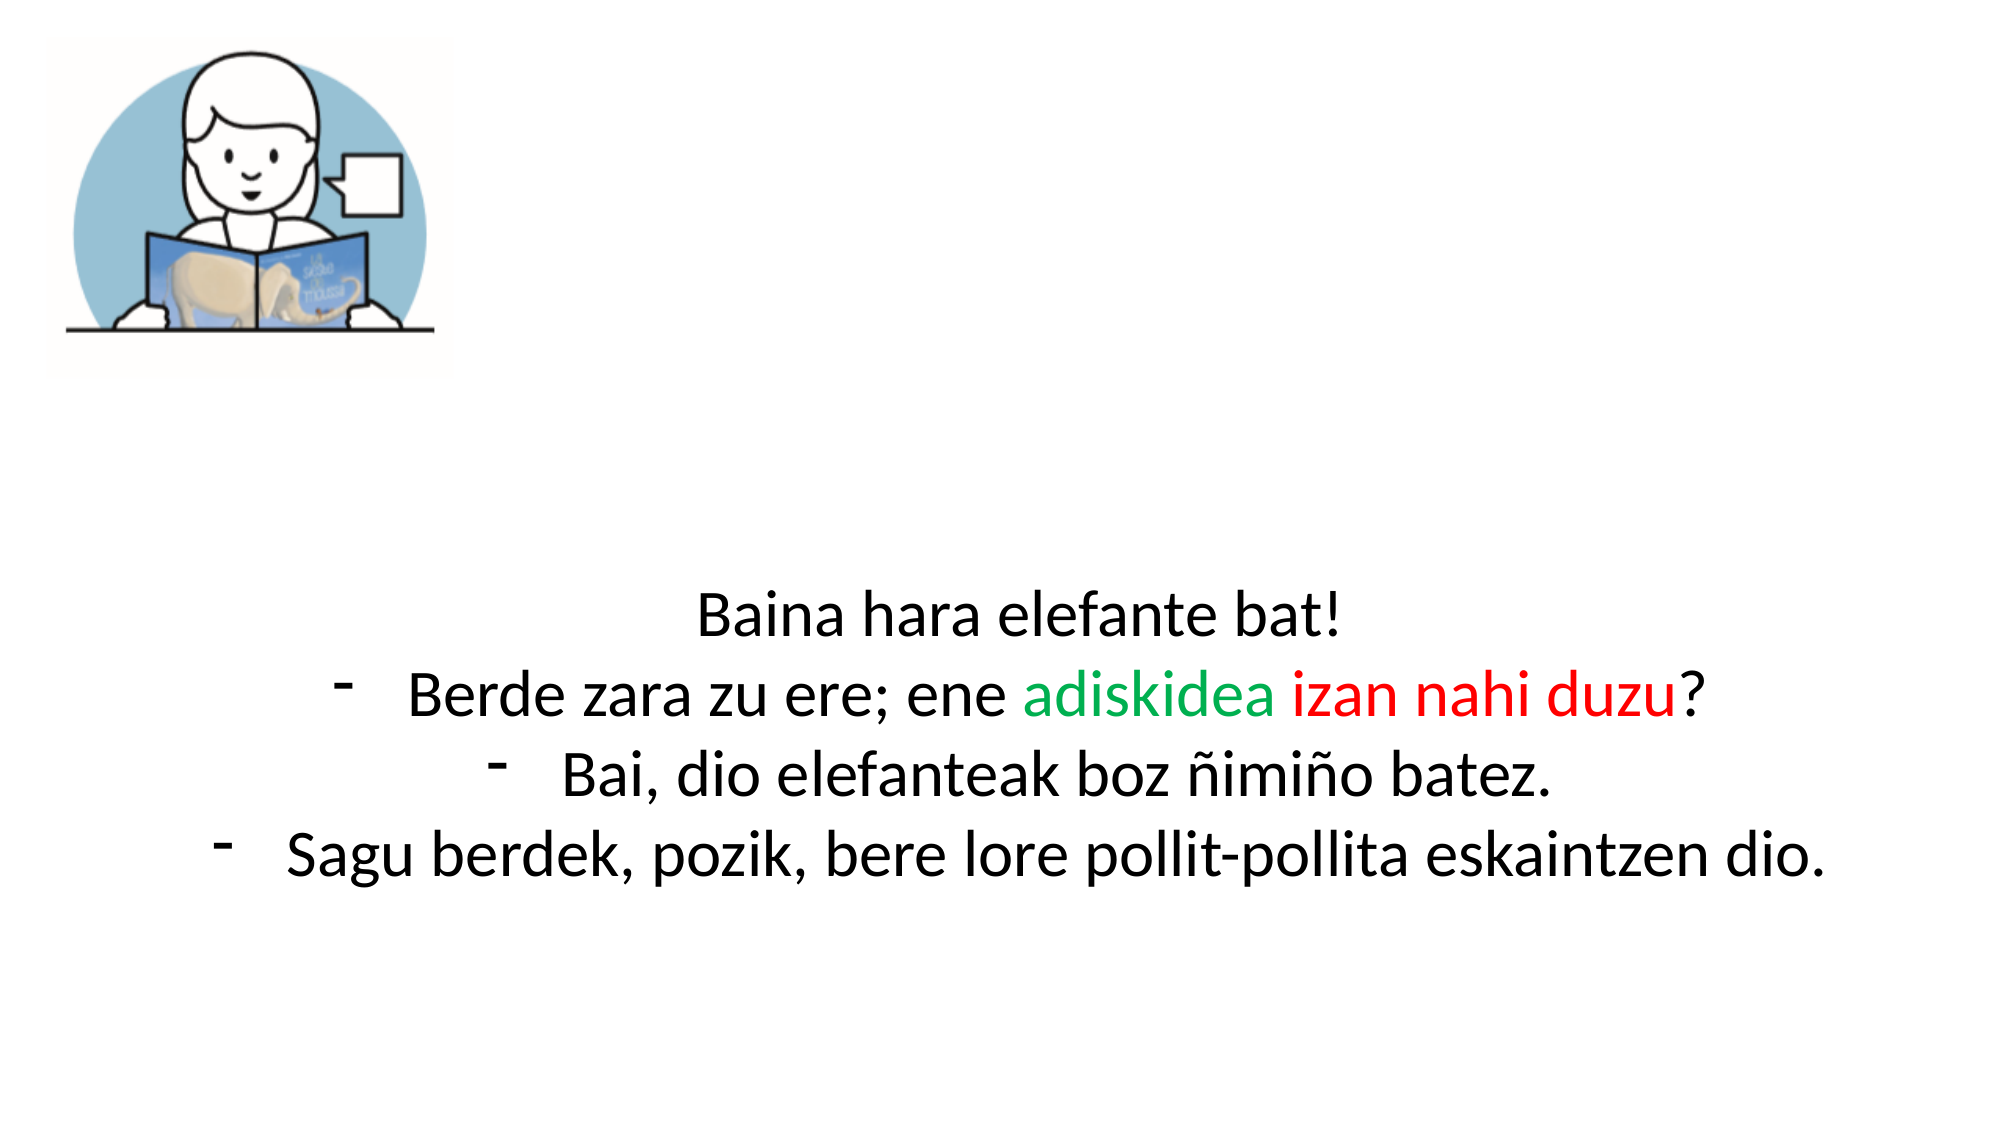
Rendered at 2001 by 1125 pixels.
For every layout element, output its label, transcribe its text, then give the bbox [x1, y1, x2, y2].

text_box Baina hara elefante bat! Berde zara zu ere; ene adiskidea izan nahi duzu? Bai, dio elefanteak boz ñimiño batez. Sagu berdek, pozik, bere lore pollit-pollita eskaintzen dio. [179, 562, 1862, 978]
picture [35, 37, 455, 380]
